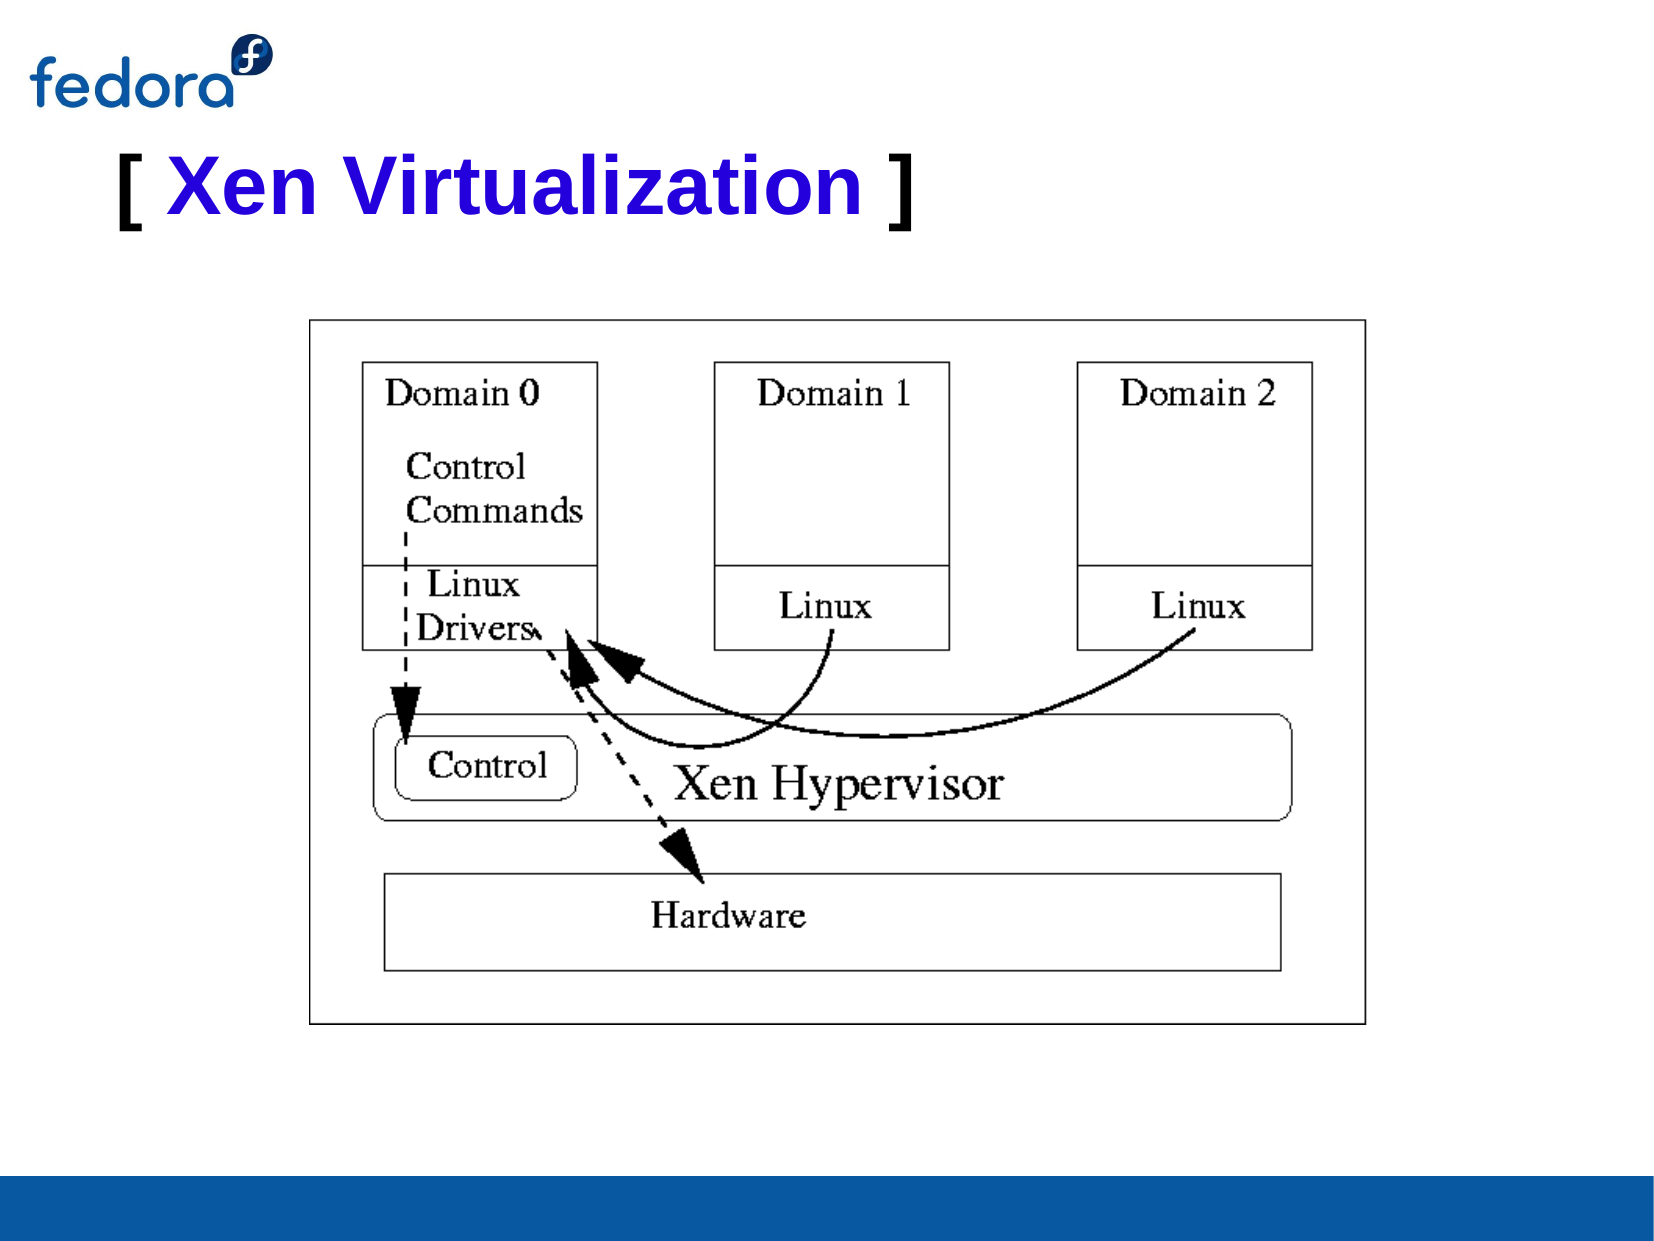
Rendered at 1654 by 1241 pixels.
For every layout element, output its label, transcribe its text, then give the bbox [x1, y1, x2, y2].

title [ Xen Virtualization ] [115, 130, 1521, 241]
picture [22, 27, 277, 115]
picture [0, 1176, 1654, 1241]
picture [309, 318, 1368, 1025]
